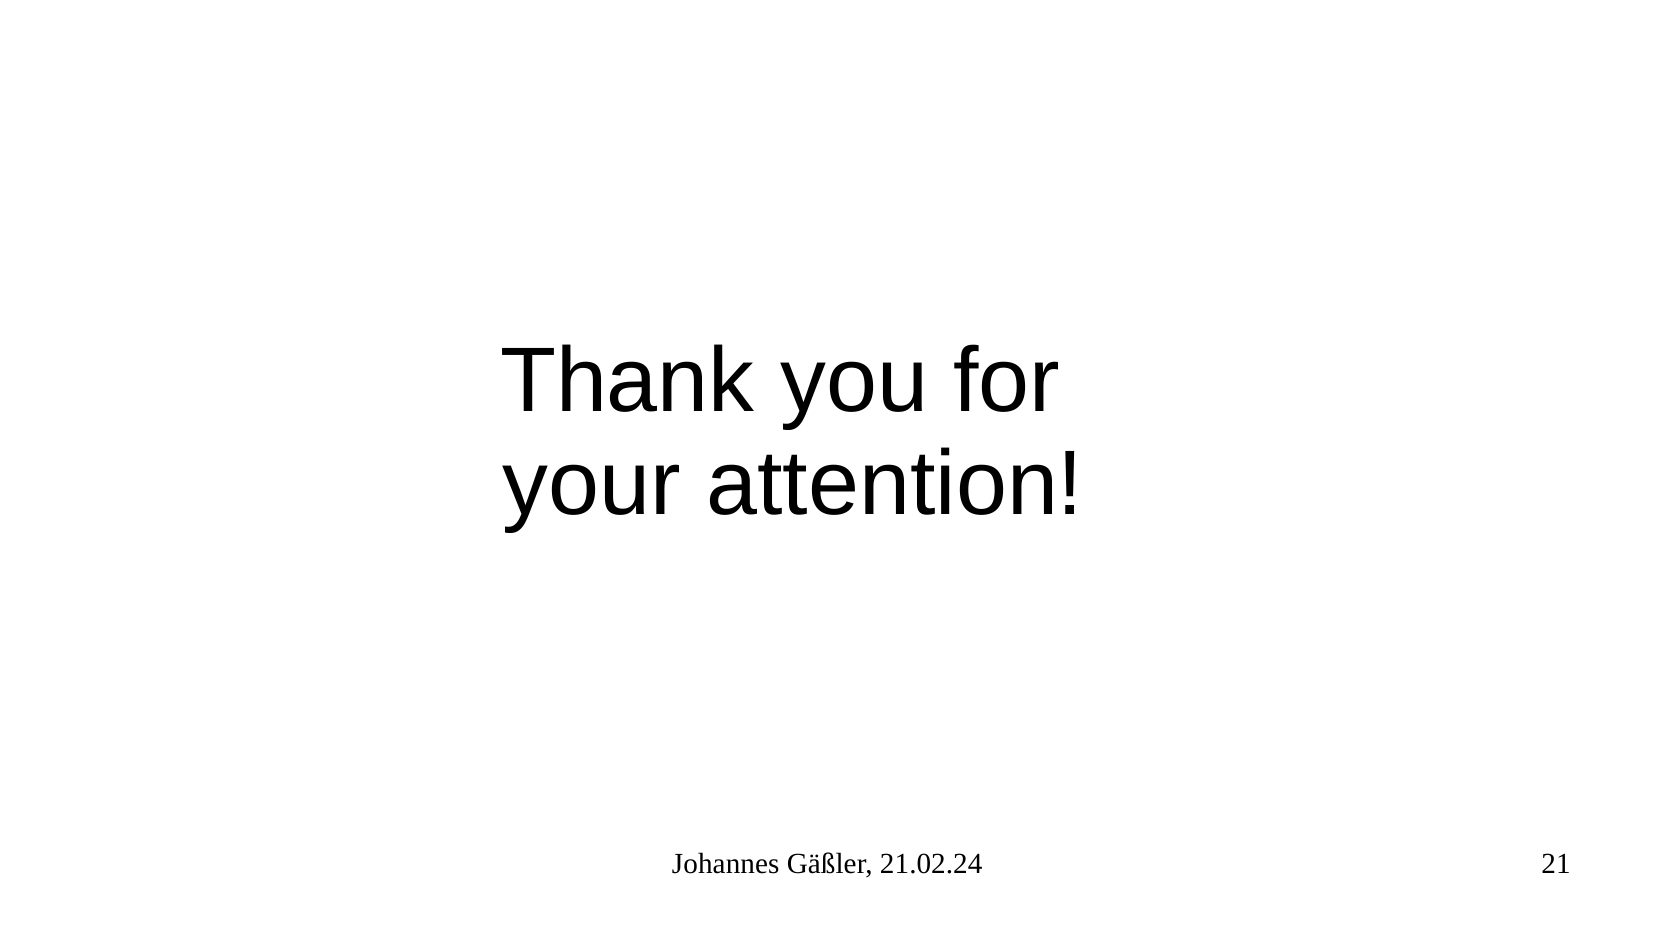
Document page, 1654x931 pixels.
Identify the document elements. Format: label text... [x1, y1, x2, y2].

title Thank you for your attention! [49, 225, 1538, 638]
